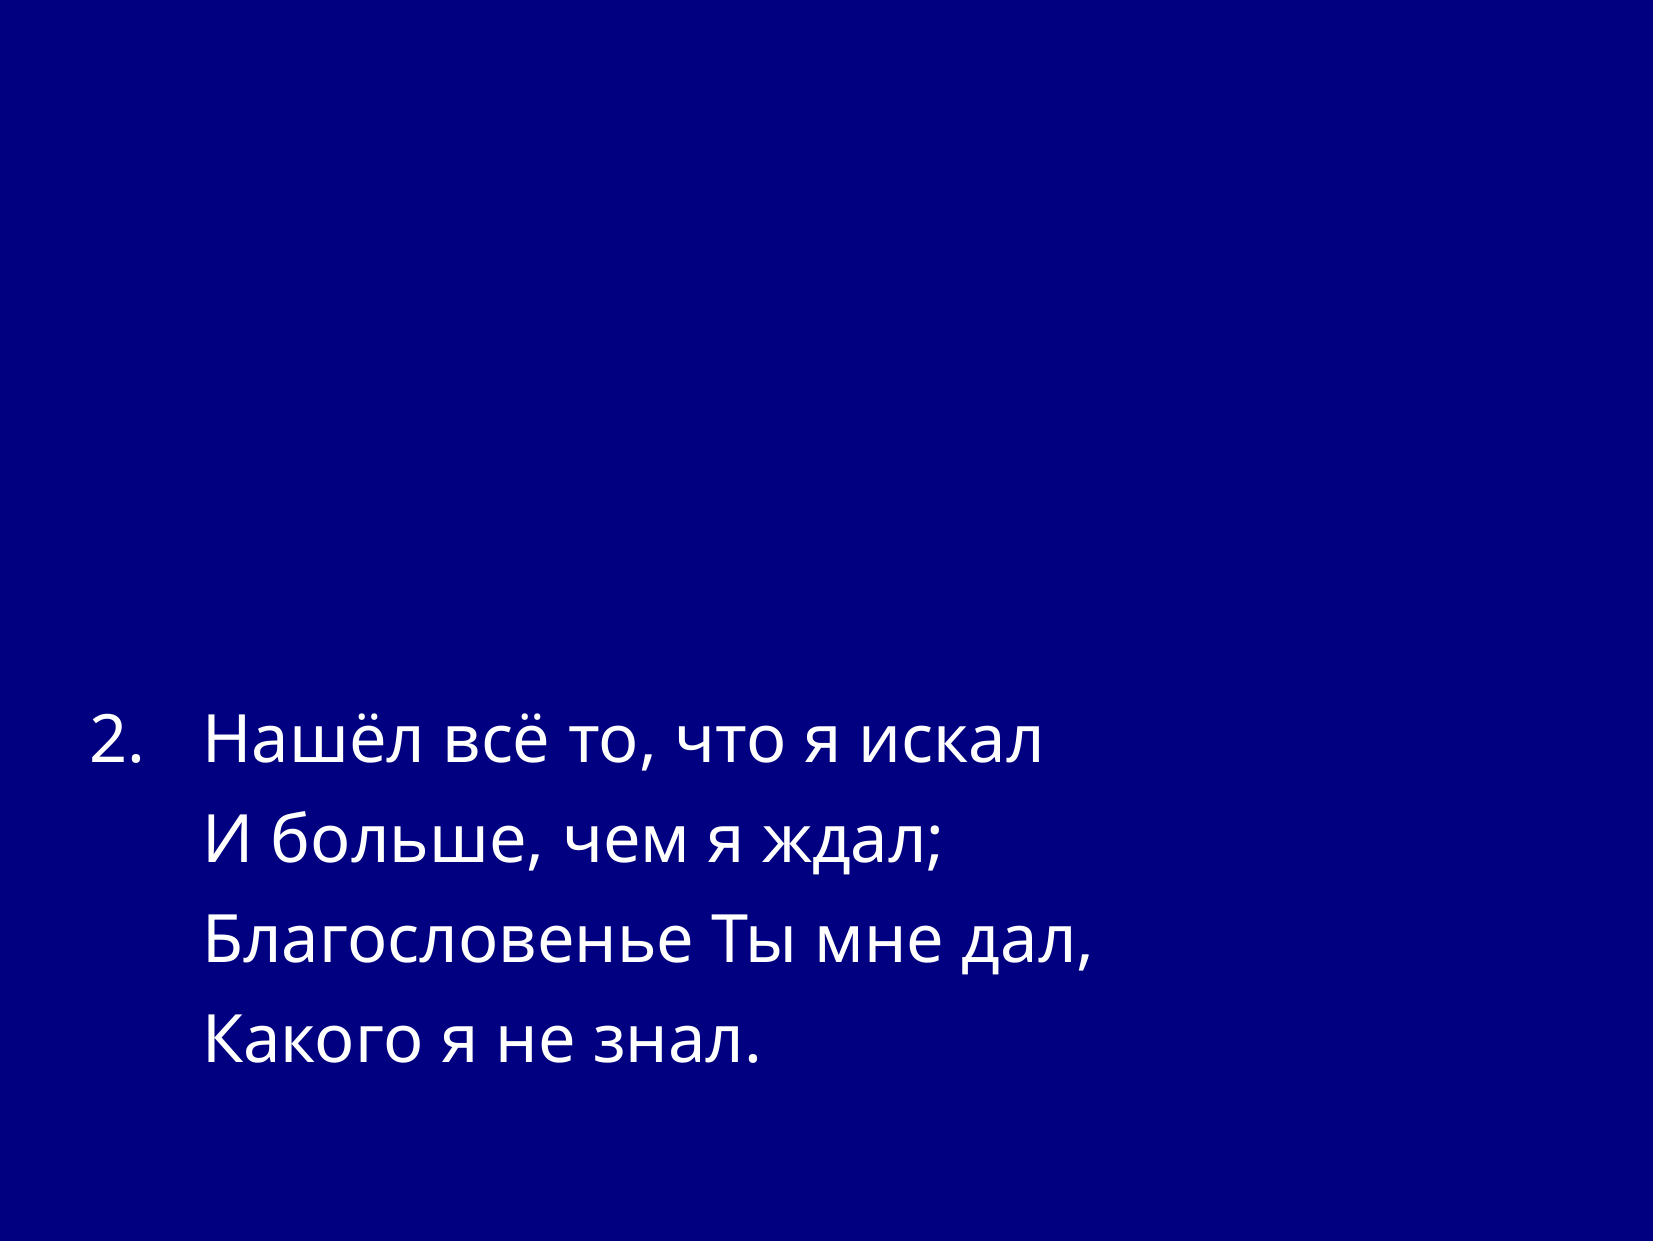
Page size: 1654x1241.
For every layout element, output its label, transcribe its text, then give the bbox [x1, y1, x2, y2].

text_box 2. Нашёл всё то, что я искал И больше, чем я ждал; Благословенье Ты мне дал, Какого я не знал. [75, 675, 1576, 1163]
